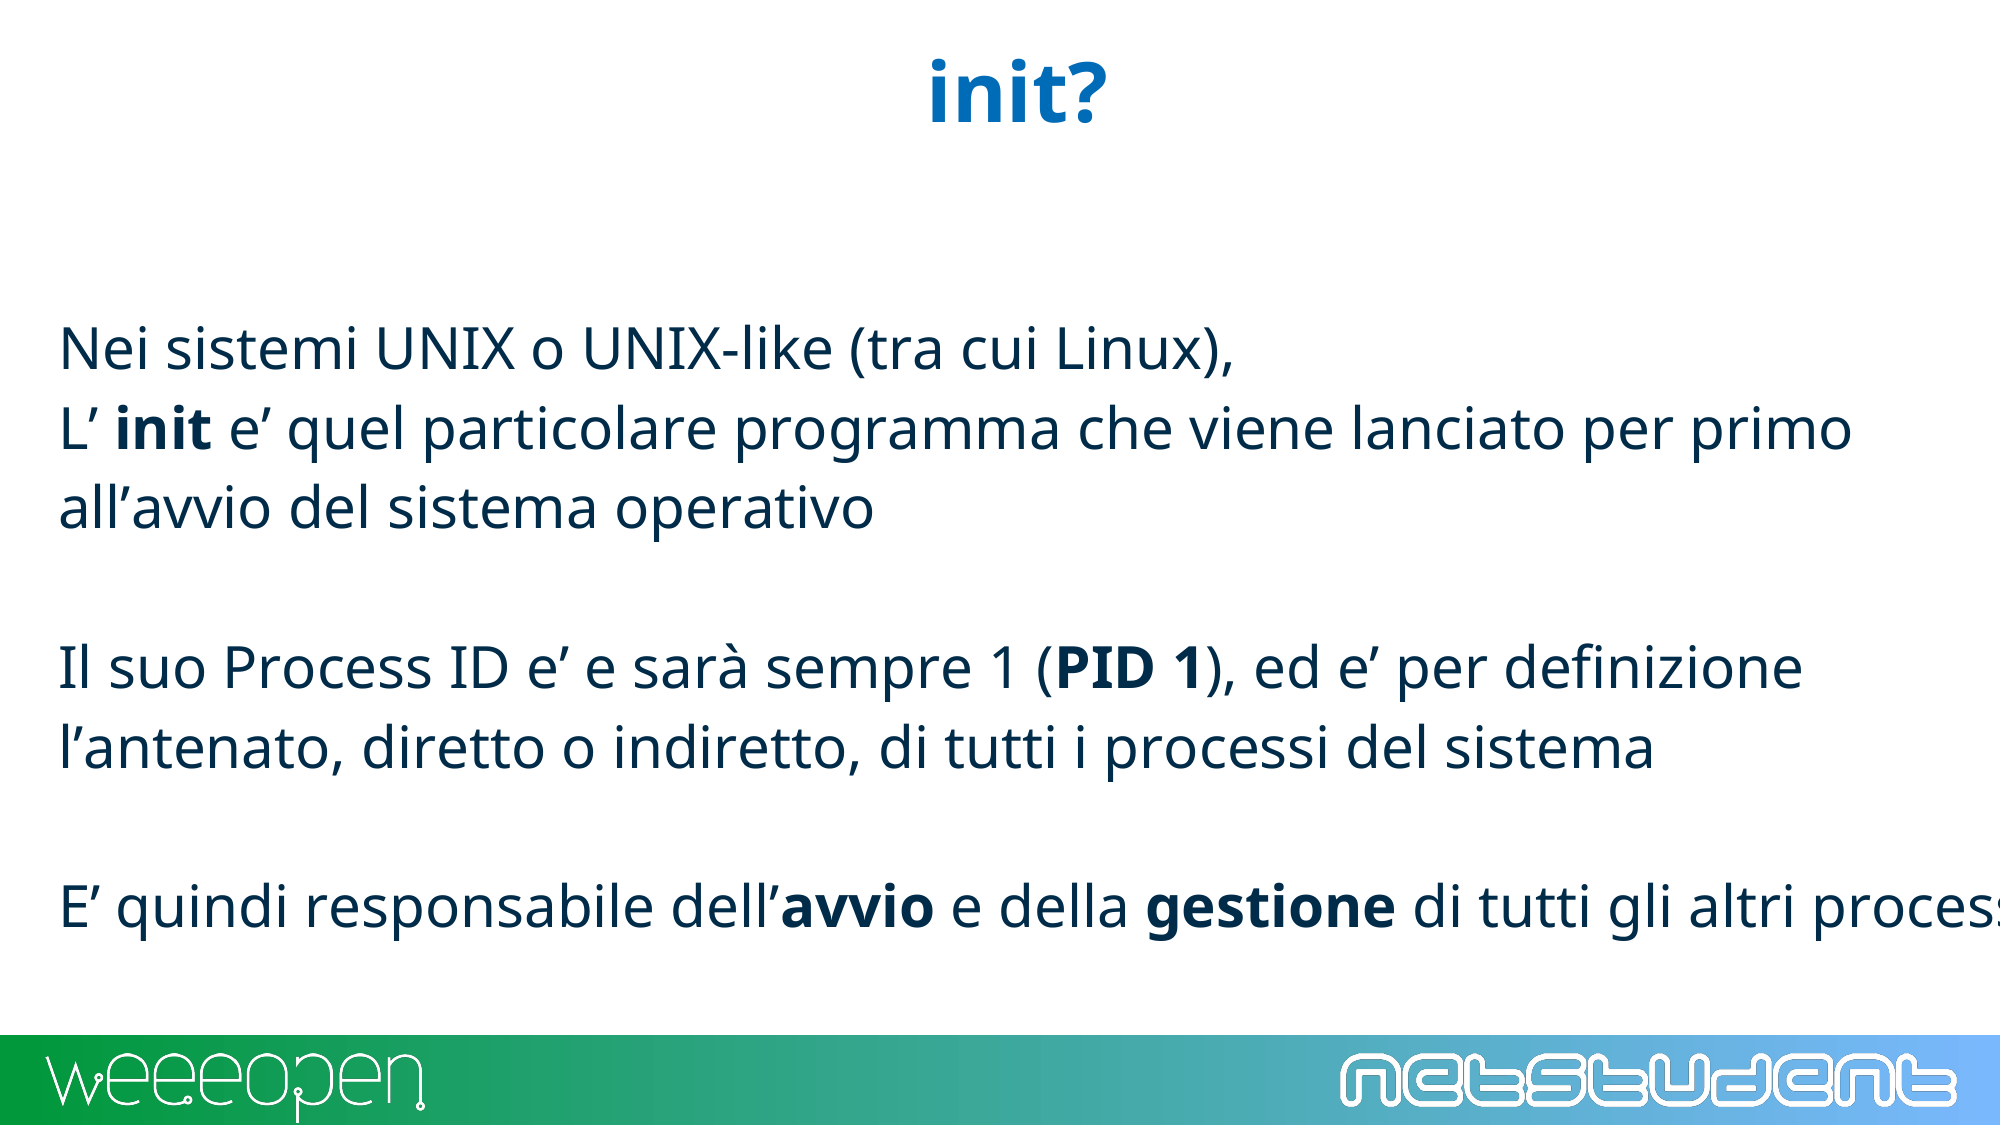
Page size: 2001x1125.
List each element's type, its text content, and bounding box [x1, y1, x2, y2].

text_box L’ init e’ quel particolare programma che viene lanciato per primo [58, 386, 1492, 461]
text_box all’avvio del sistema operativo [58, 466, 710, 541]
text_box [0, 0, 2000, 1125]
text_box l’antenato, diretto o indiretto, di tutti i processi del sistema [58, 706, 1324, 780]
text_box Nei sistemi UNIX o UNIX-like (tra cui Linux), [58, 307, 999, 381]
picture [45, 1053, 425, 1123]
text_box E’ quindi responsabile dell’avvio e della gestione di tutti gli altri processi [58, 865, 1634, 940]
text_box Il suo Process ID e’ e sarà sempre 1 (PID 1), ed e’ per definizione [58, 626, 1430, 700]
picture [1340, 1053, 1957, 1107]
text_box init? [926, 33, 1074, 139]
